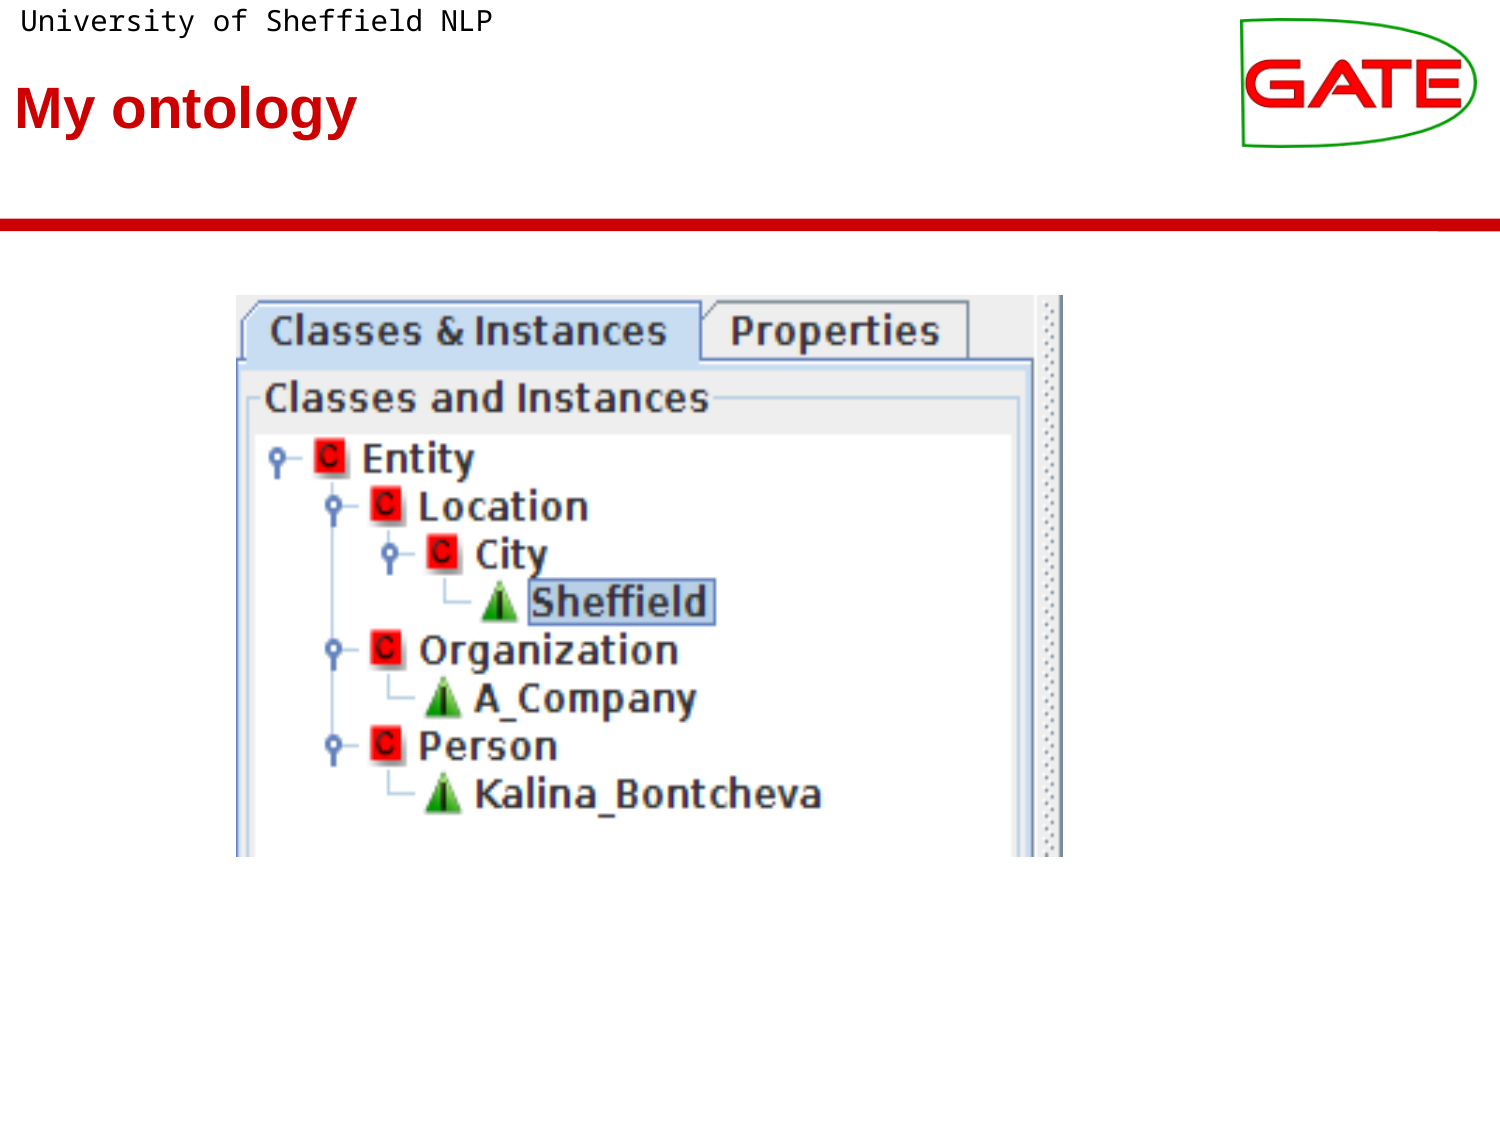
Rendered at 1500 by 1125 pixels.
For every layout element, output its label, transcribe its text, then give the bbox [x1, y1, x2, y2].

title My ontology [0, 4, 1239, 213]
picture [236, 295, 1063, 857]
picture [1240, 18, 1477, 148]
